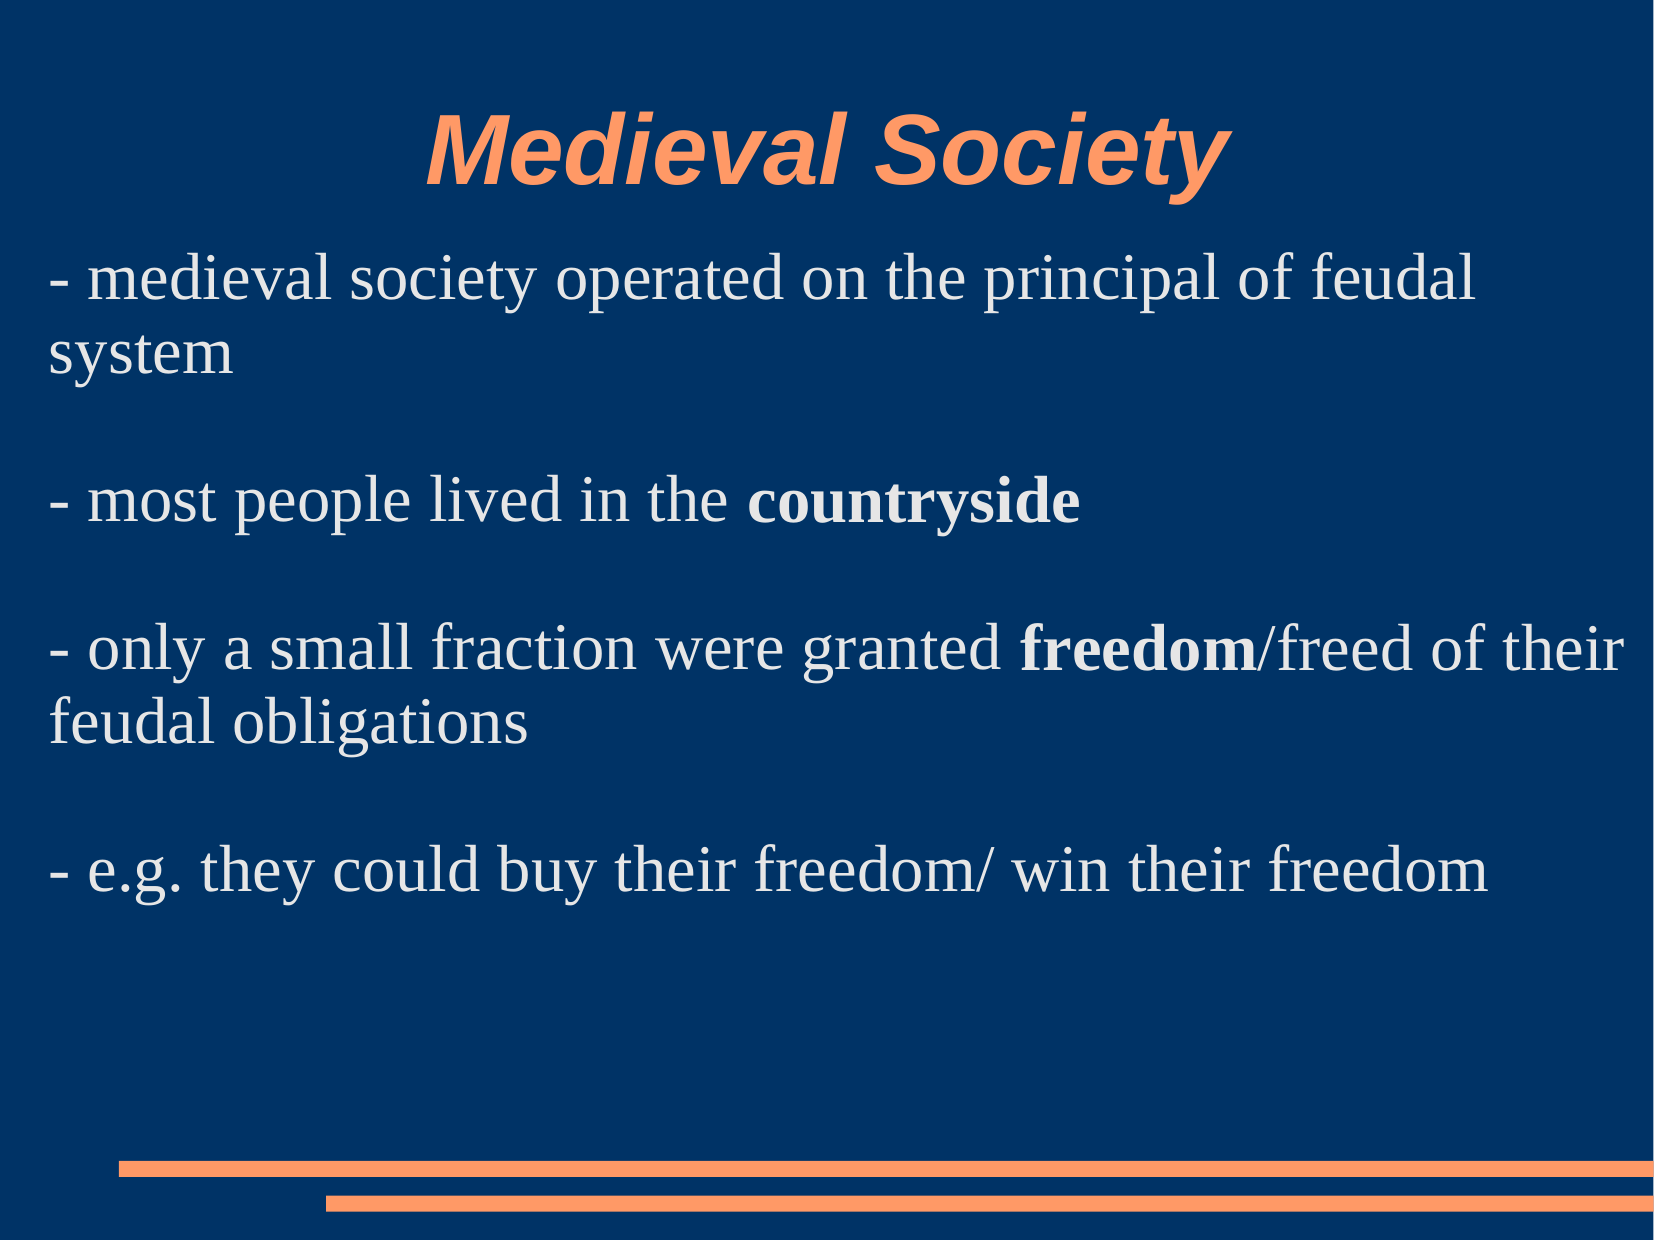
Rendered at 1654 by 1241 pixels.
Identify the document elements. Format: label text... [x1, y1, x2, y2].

title Medieval Society [121, 46, 1534, 241]
list - medieval society operated on the principal of feudal system - most people lived in the countryside - only a small fraction were granted freedom/freed of their feudal obligations - e.g. they could buy their freedom/ win their freedom [48, 240, 1631, 1134]
